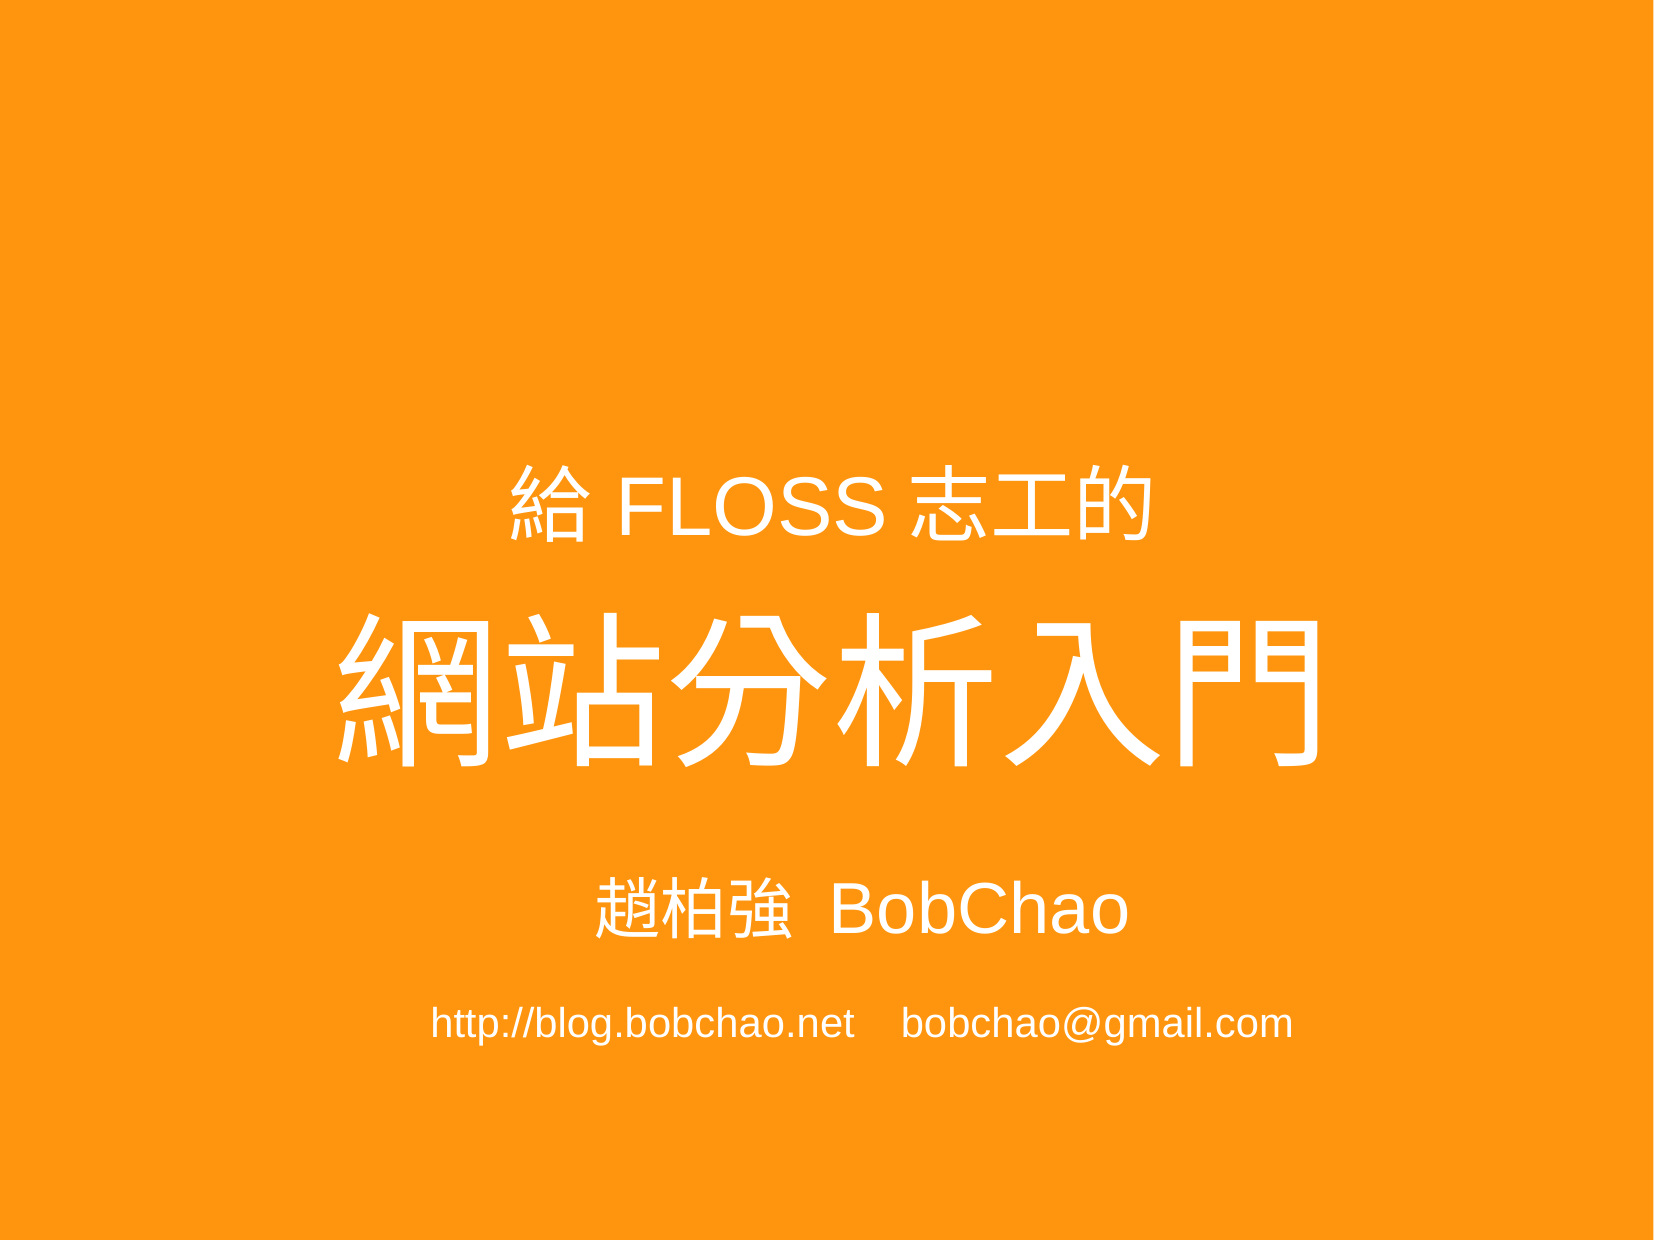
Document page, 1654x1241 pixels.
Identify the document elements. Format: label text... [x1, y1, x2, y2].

list 趙柏強 BobChao http://blog.bobchao.net bobchao@gmail.com [82, 856, 1571, 1110]
title 給FLOSS志工的 網站分析入門 [88, 456, 1577, 784]
